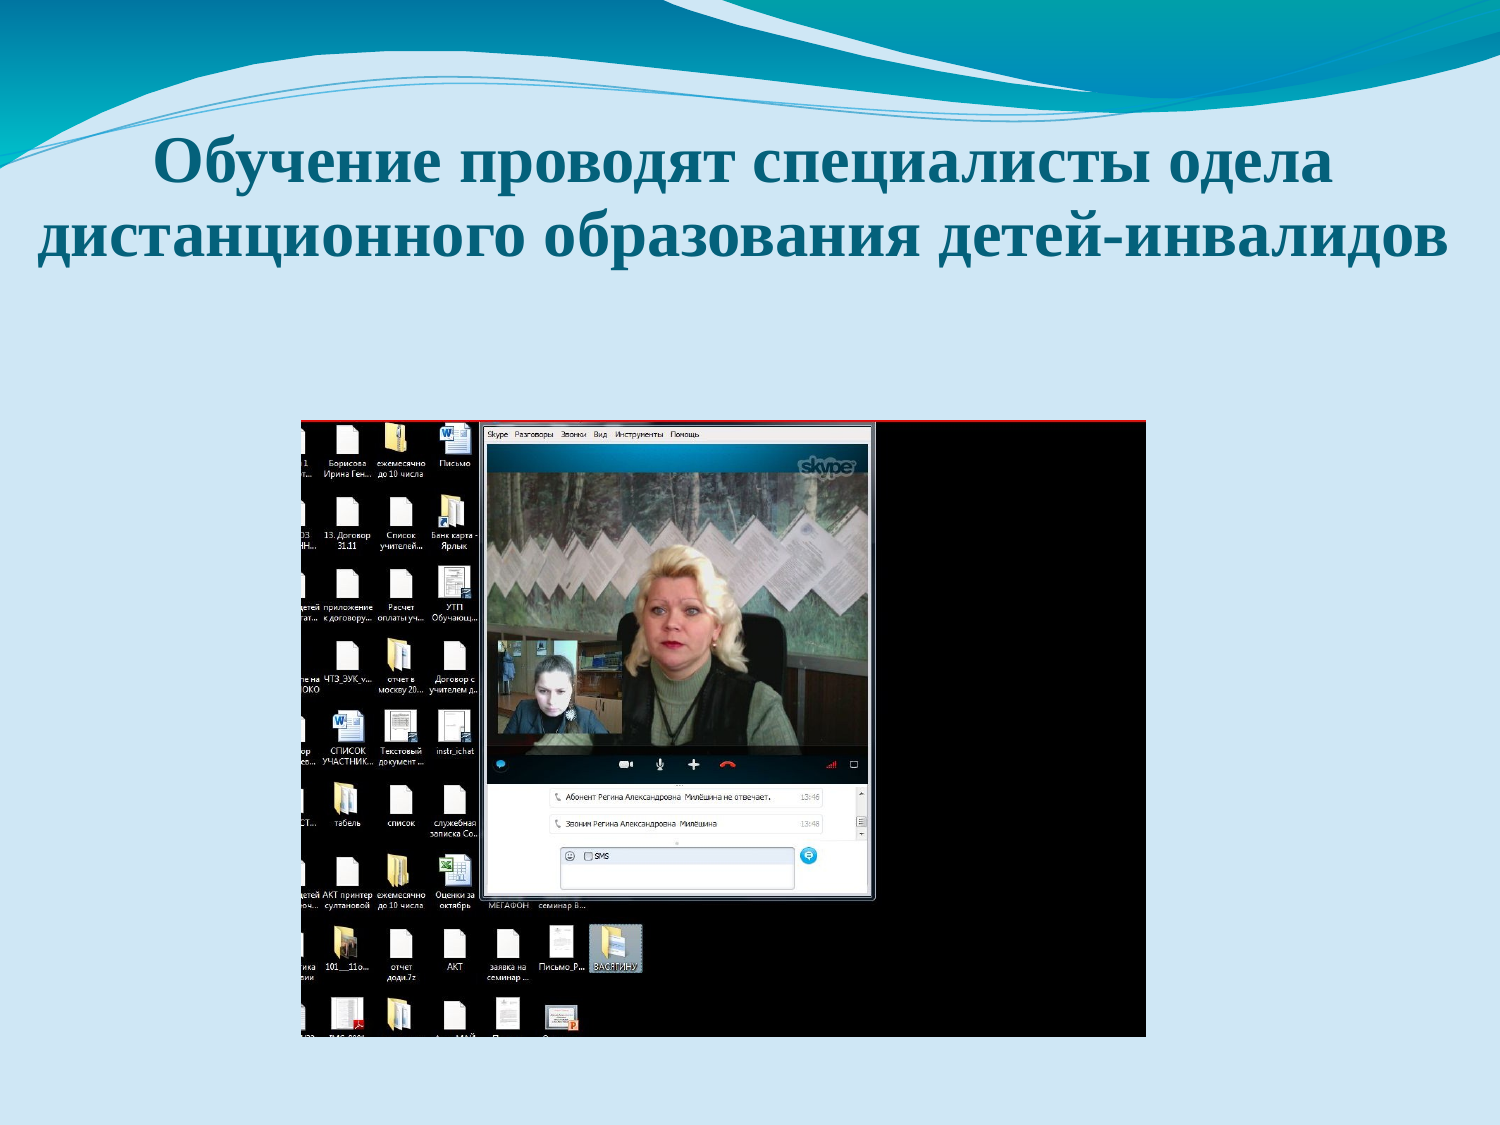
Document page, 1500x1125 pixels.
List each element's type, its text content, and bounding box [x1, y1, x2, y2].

picture [301, 420, 1146, 1038]
title Обучение проводят специалисты одела дистанционного образования детей-инвалидов [17, 115, 1471, 303]
